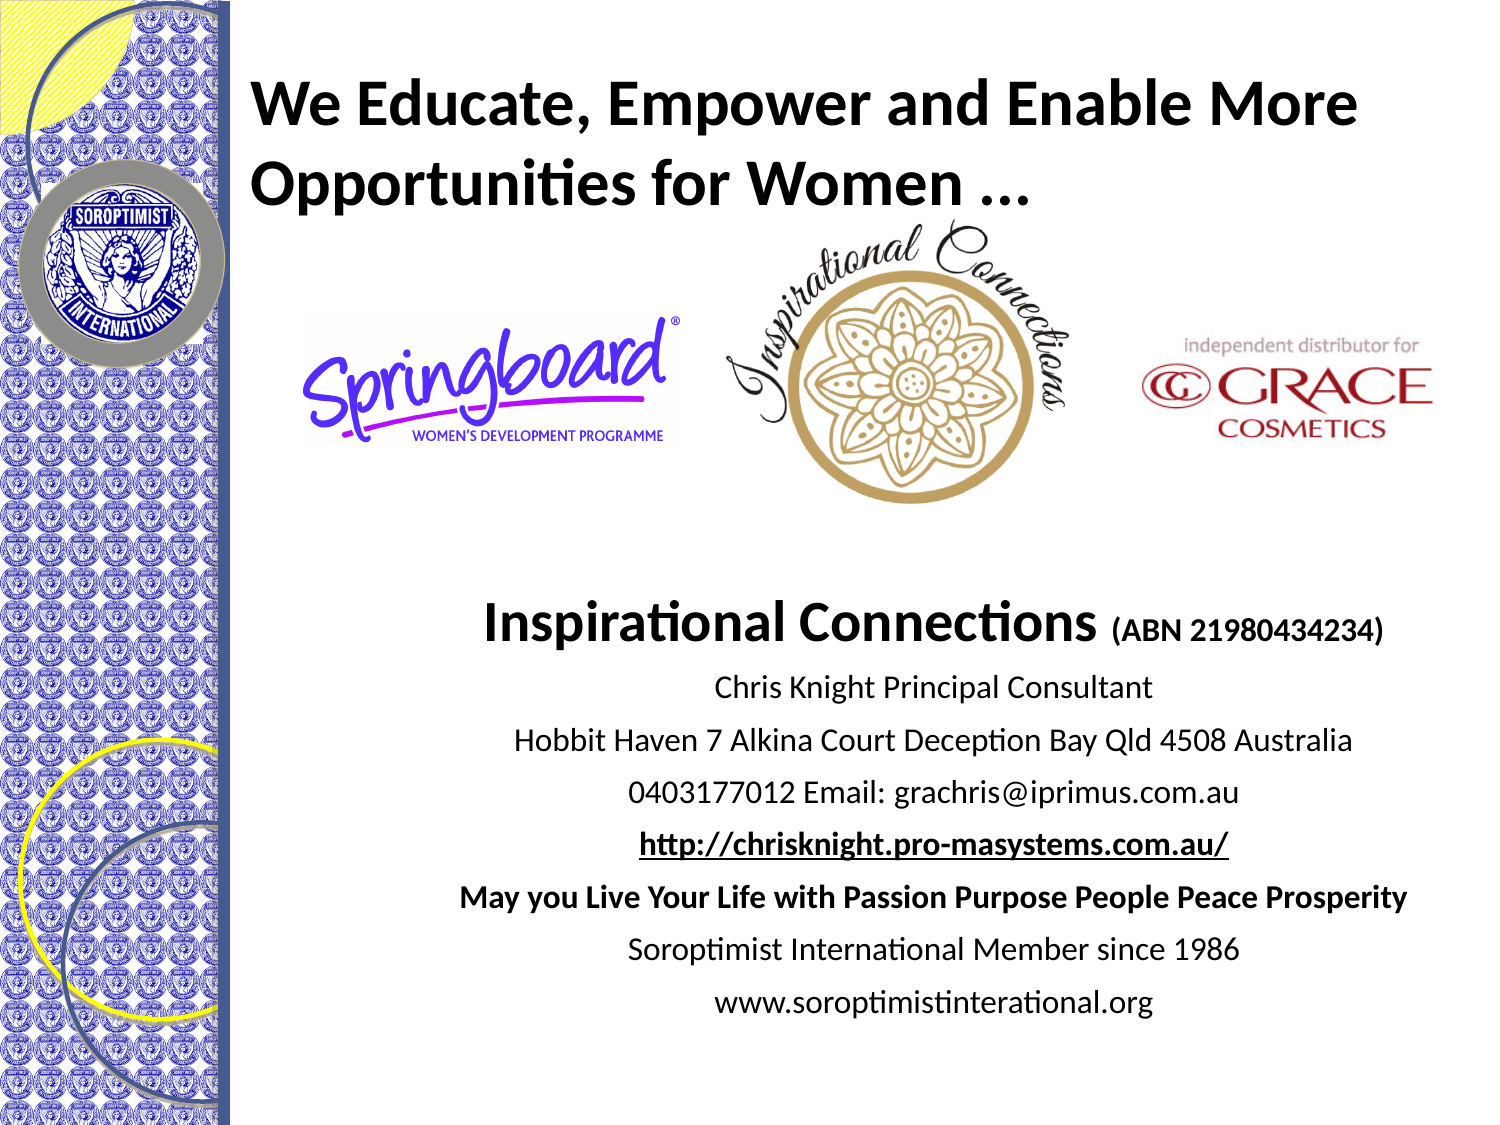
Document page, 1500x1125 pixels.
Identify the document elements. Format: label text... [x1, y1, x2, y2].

picture [0, 134, 218, 1125]
title We Educate, Empower and Enable More Opportunities for Women ... [235, 45, 1466, 233]
picture [136, 0, 212, 8]
picture [726, 219, 1069, 504]
list Inspirational Connections (ABN 21980434234) Chris Knight Principal Consultant Hobbit Haven 7 Alkina Court Deception Bay Qld 4508 Australia 0403177012 Email: grachris@iprimus.com.au http://chrisknight.pro-masystems.com.au/ May you Live Your Life with Passion Purpose People Peace Prosperity Soroptimist International Member since 1986 www.soroptimistinterational.org [295, 208, 1500, 1047]
picture [301, 314, 680, 445]
picture [1128, 290, 1447, 459]
picture [31, 11, 212, 207]
picture [23, 747, 212, 972]
picture [32, 16, 133, 130]
picture [44, 187, 198, 342]
picture [70, 996, 212, 1099]
picture [66, 830, 212, 1016]
picture [1, 1, 134, 134]
